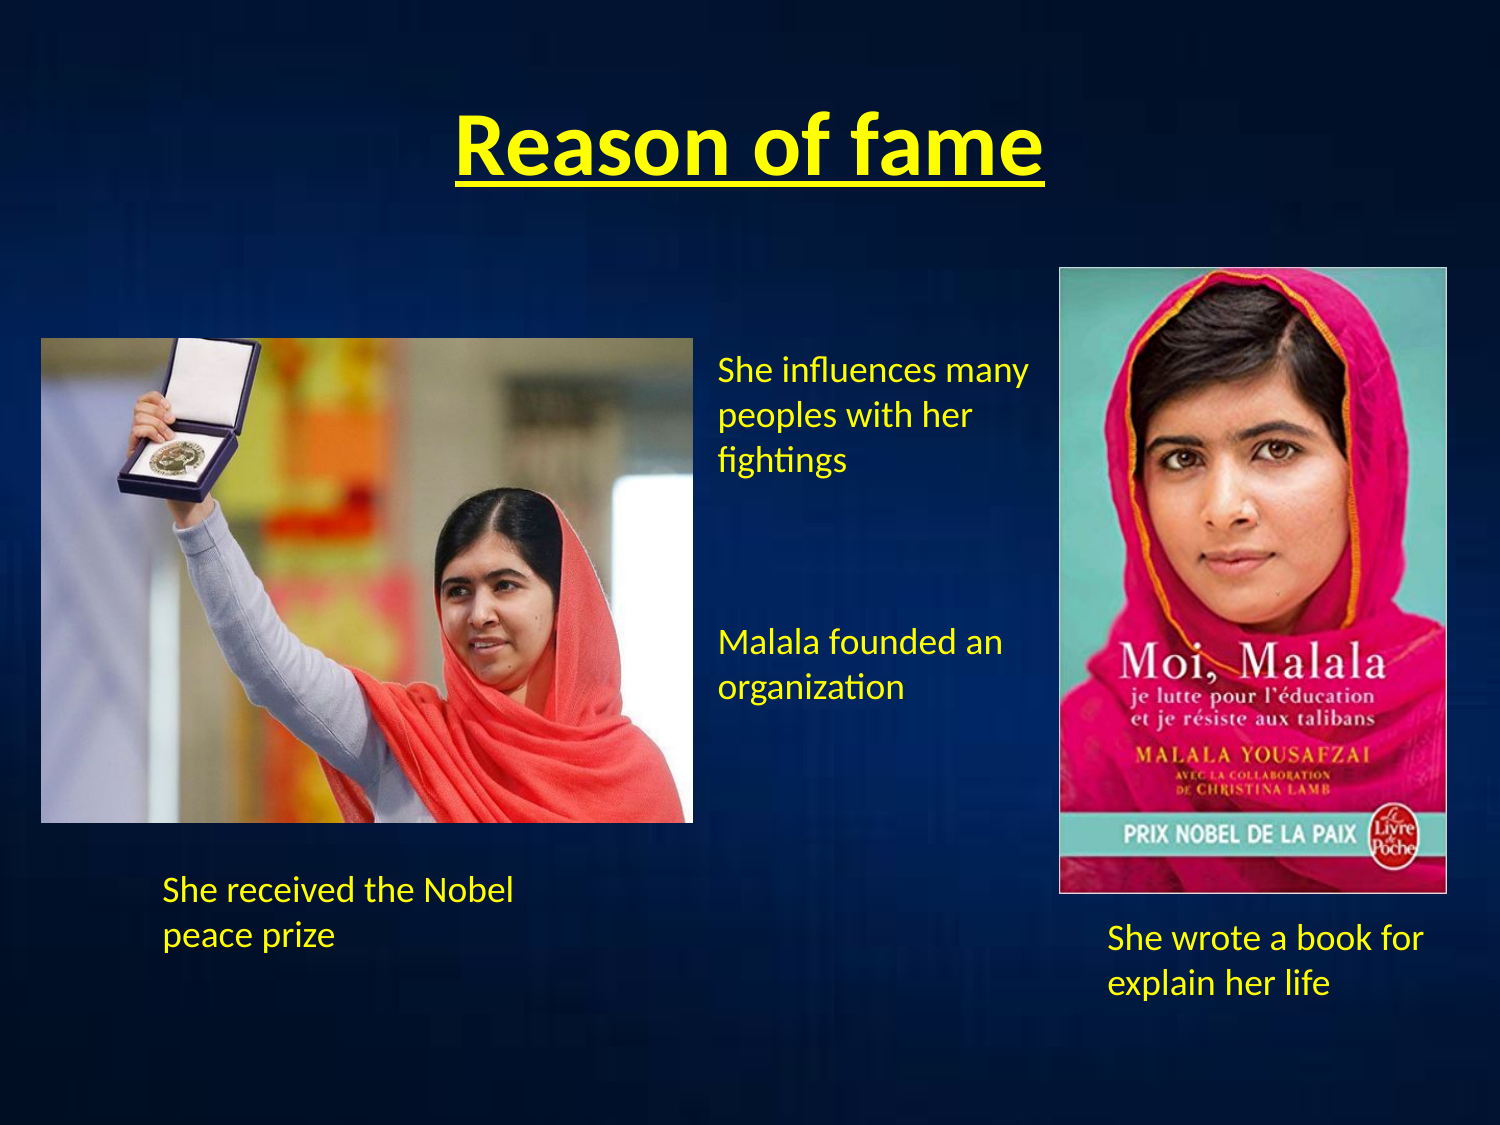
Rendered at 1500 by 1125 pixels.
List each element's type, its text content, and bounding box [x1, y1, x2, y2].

text_box She wrote a book for explain her life [1092, 905, 1459, 1010]
picture [0, 0, 1500, 1125]
title Reason of fame [75, 45, 1425, 233]
text_box She received the Nobel peace prize [147, 857, 585, 963]
text_box Malala founded an organization [702, 609, 1034, 715]
text_box She influences many peoples with her fightings [702, 338, 1046, 488]
